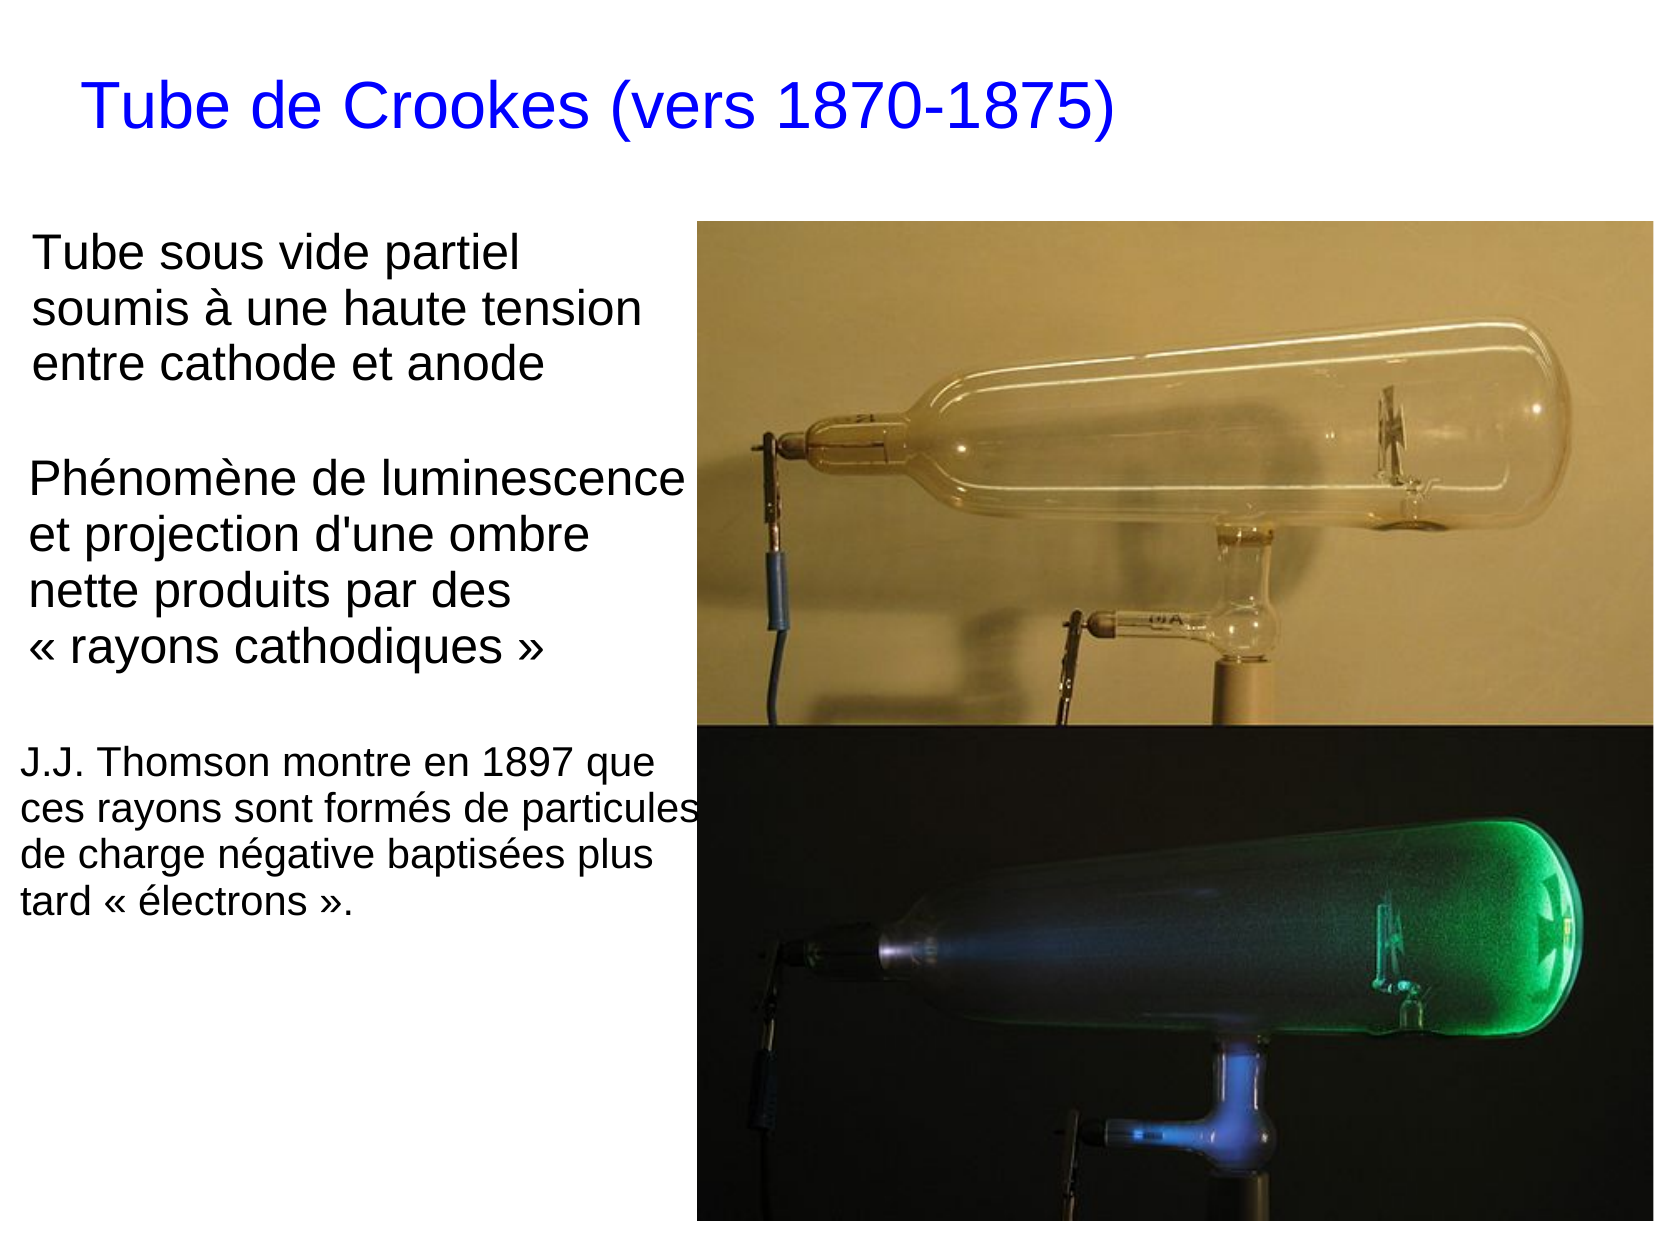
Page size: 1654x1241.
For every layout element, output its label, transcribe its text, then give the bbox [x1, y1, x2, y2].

text_box J.J. Thomson montre en 1897 que ces rayons sont formés de particules de charge négative baptisées plus tard « électrons ». [19, 738, 701, 926]
picture [697, 221, 1654, 1221]
text_box Tube sous vide partiel soumis à une haute tension entre cathode et anode [31, 224, 658, 392]
text_box Phénomène de luminescence et projection d'une ombre nette produits par des « rayons cathodiques » [28, 450, 687, 674]
text_box Tube de Crookes (vers 1870-1875) [80, 67, 1133, 143]
